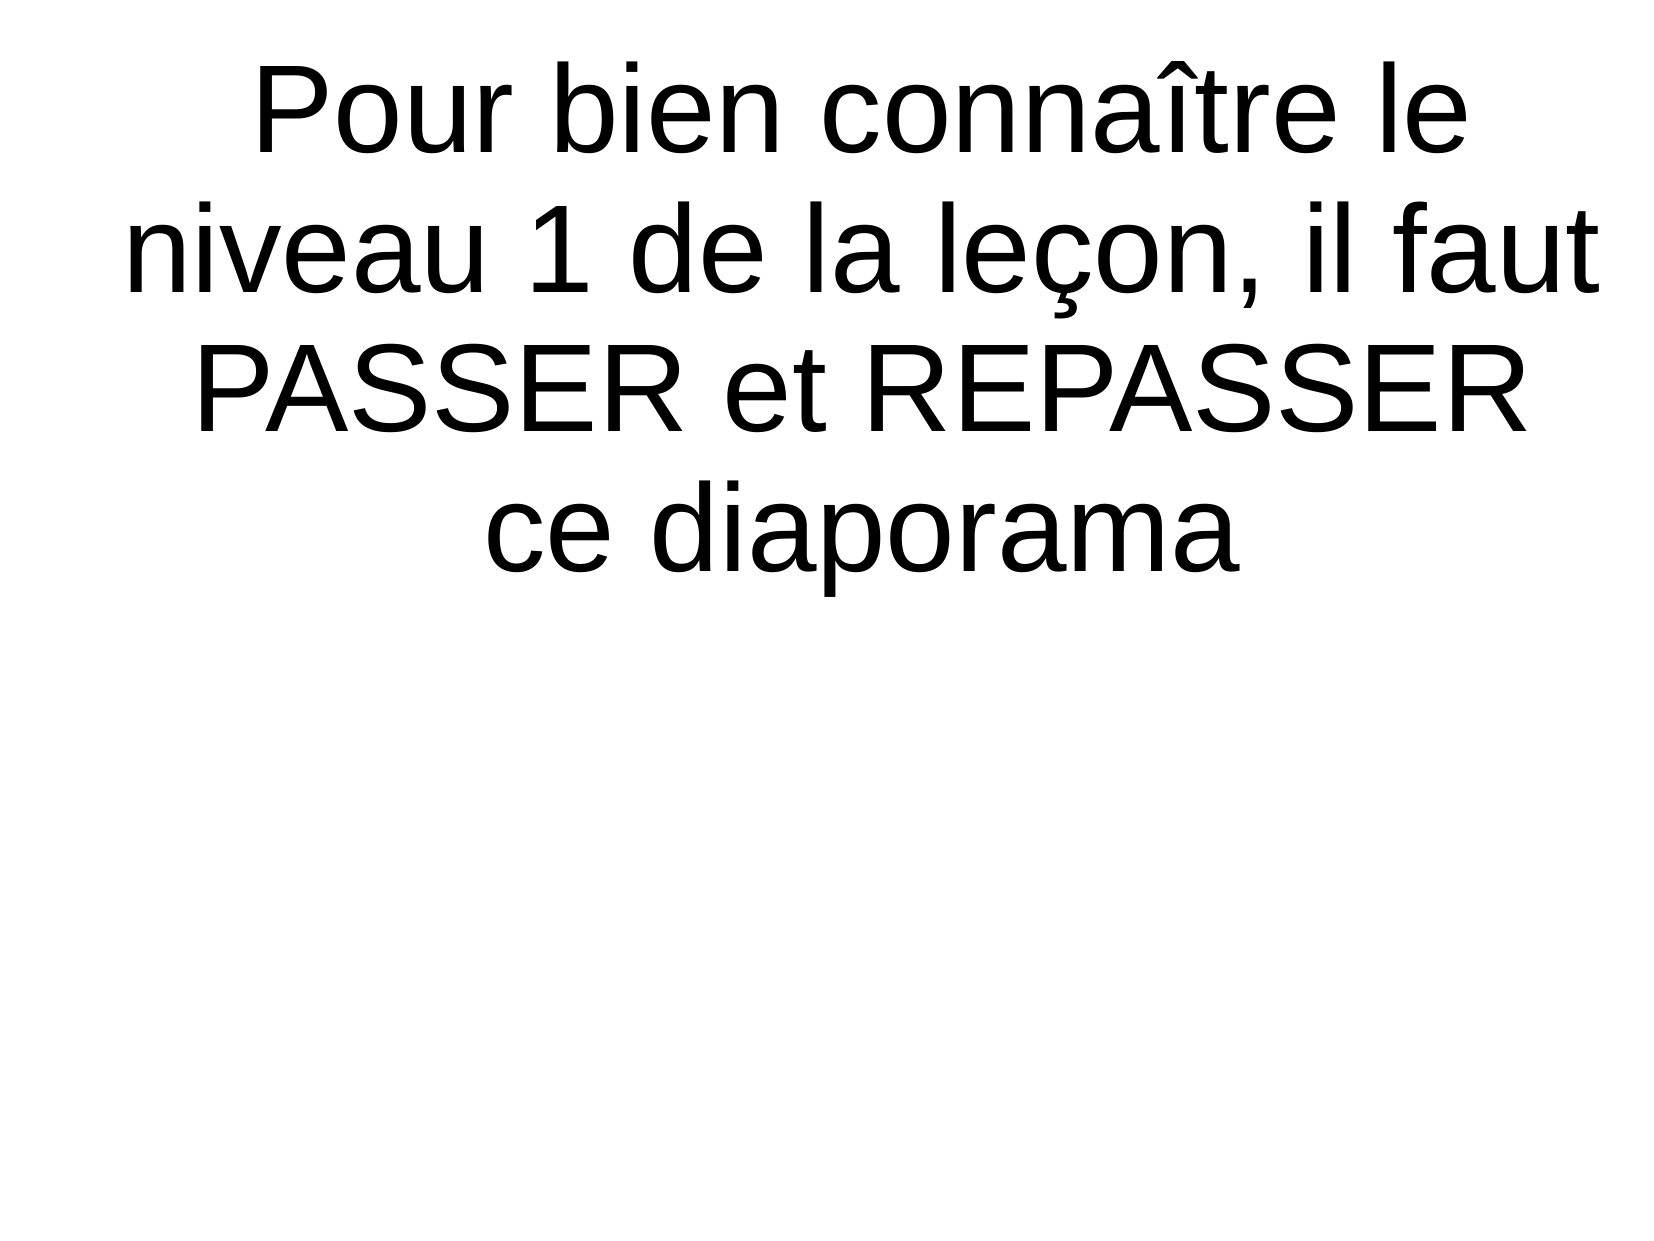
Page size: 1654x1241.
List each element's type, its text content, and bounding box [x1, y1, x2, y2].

title Pour bien connaître le niveau 1 de la leçon, il faut PASSER et REPASSER ce diaporama [118, 39, 1607, 599]
